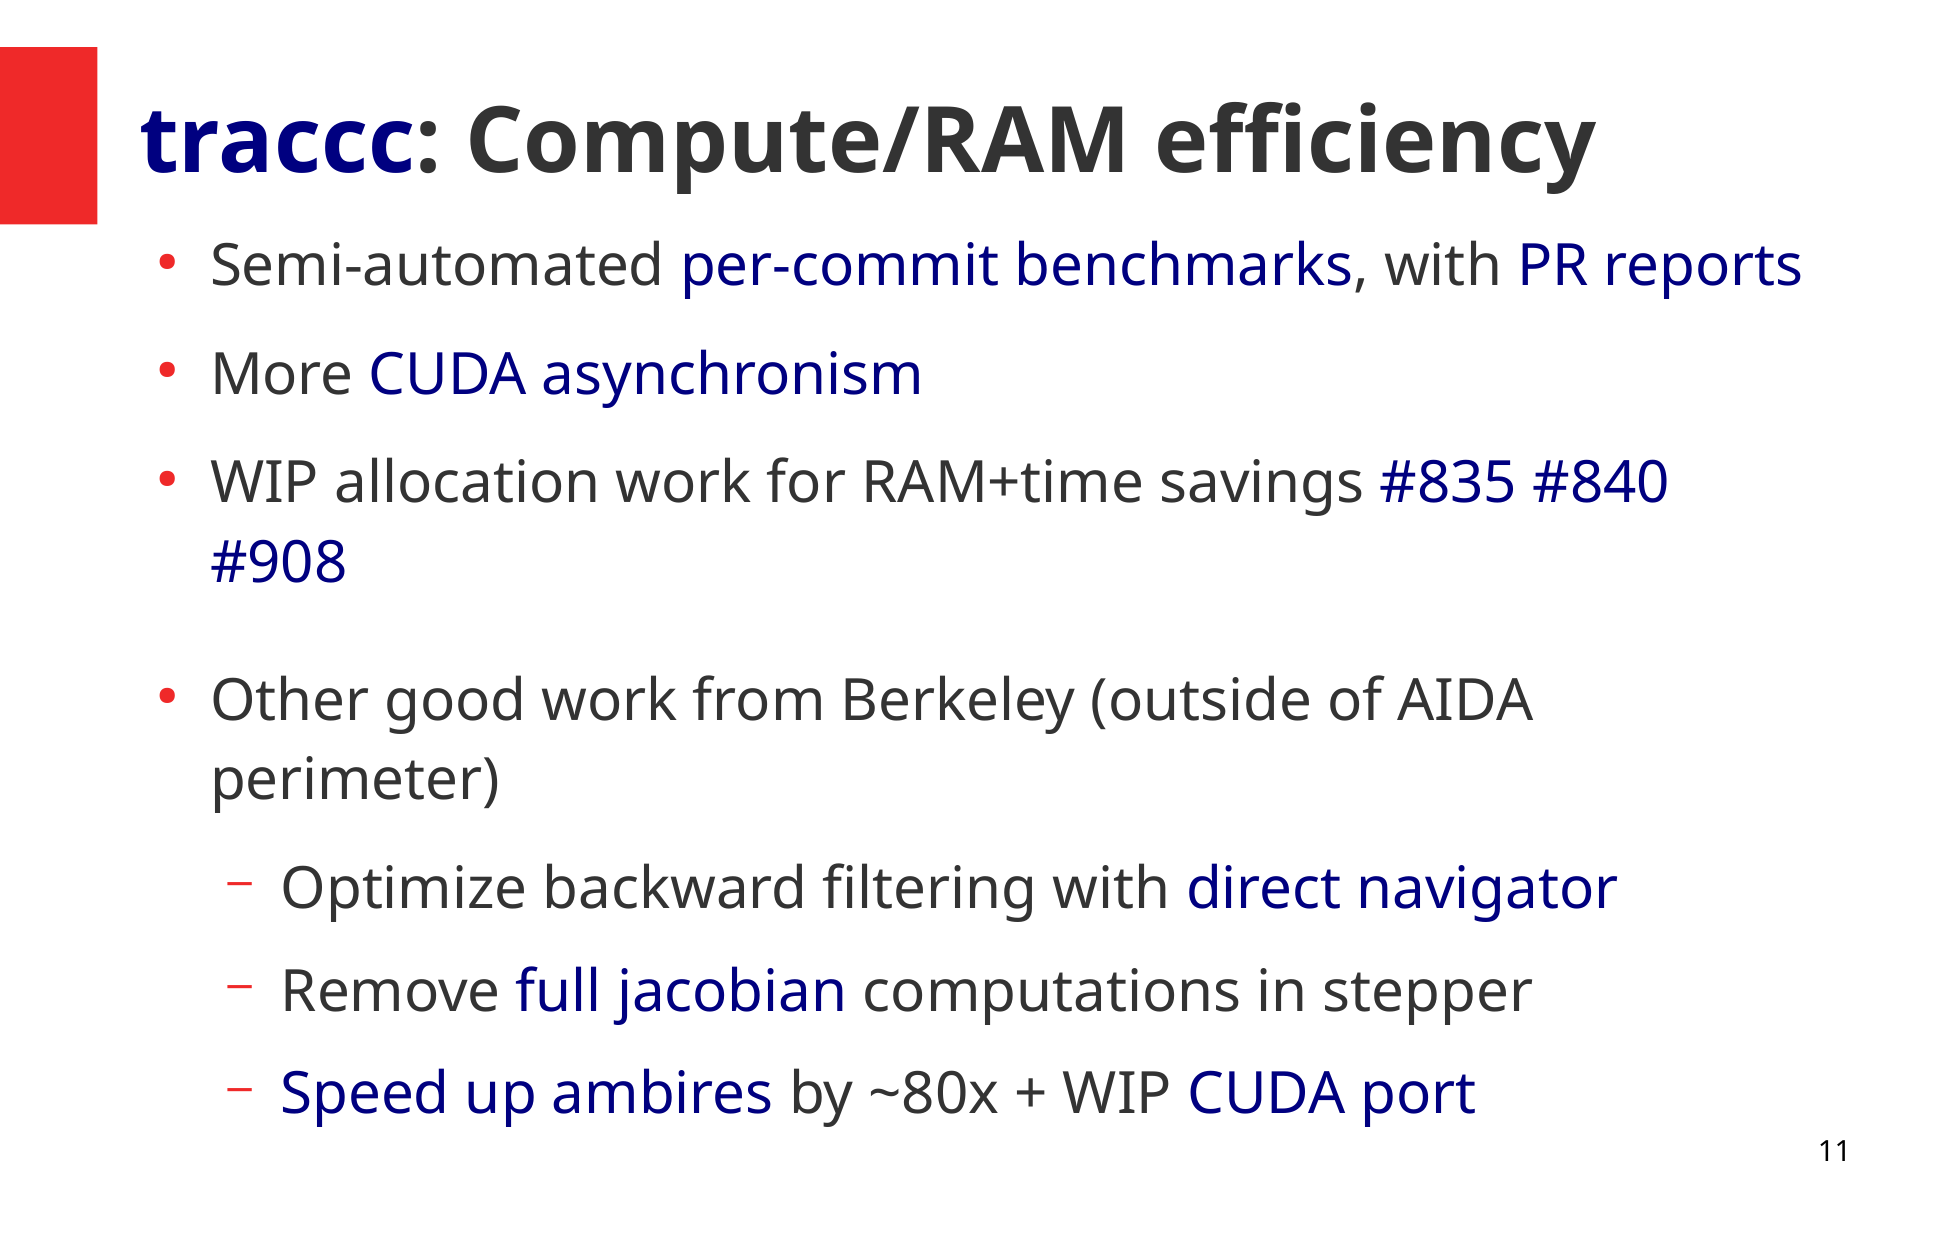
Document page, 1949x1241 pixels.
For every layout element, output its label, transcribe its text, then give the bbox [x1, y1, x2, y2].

title traccc: Compute/RAM efficiency [139, 49, 1852, 225]
list Semi-automated per-commit benchmarks, with PR reports More CUDA asynchronism WIP allocation work for RAM+time savings #835 #840 #908 Other good work from Berkeley (outside of AIDA perimeter) Optimize backward filtering with direct navigator Remove full jacobian computations in stepper Speed up ambires by ~80x + WIP CUDA port [139, 224, 1810, 1130]
